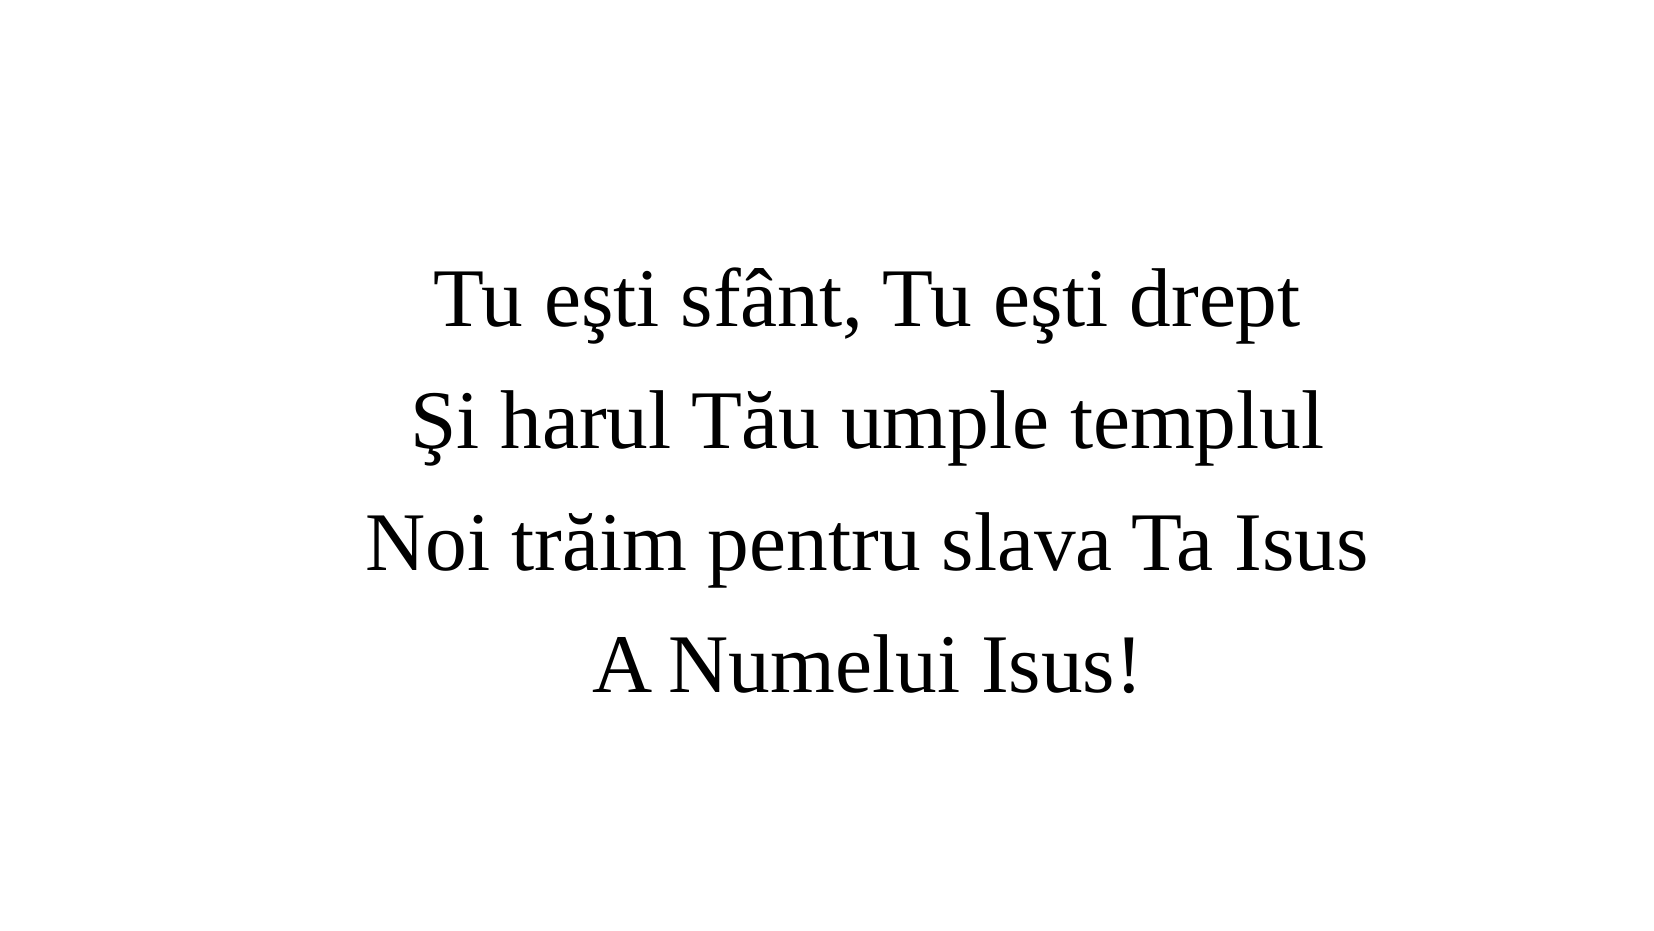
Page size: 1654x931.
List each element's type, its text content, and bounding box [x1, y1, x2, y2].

subtitle Tu eşti sfânt, Tu eşti drept Şi harul Tău umple templul Noi trăim pentru slava Ta Isus A Numelui Isus! [153, 239, 1583, 713]
